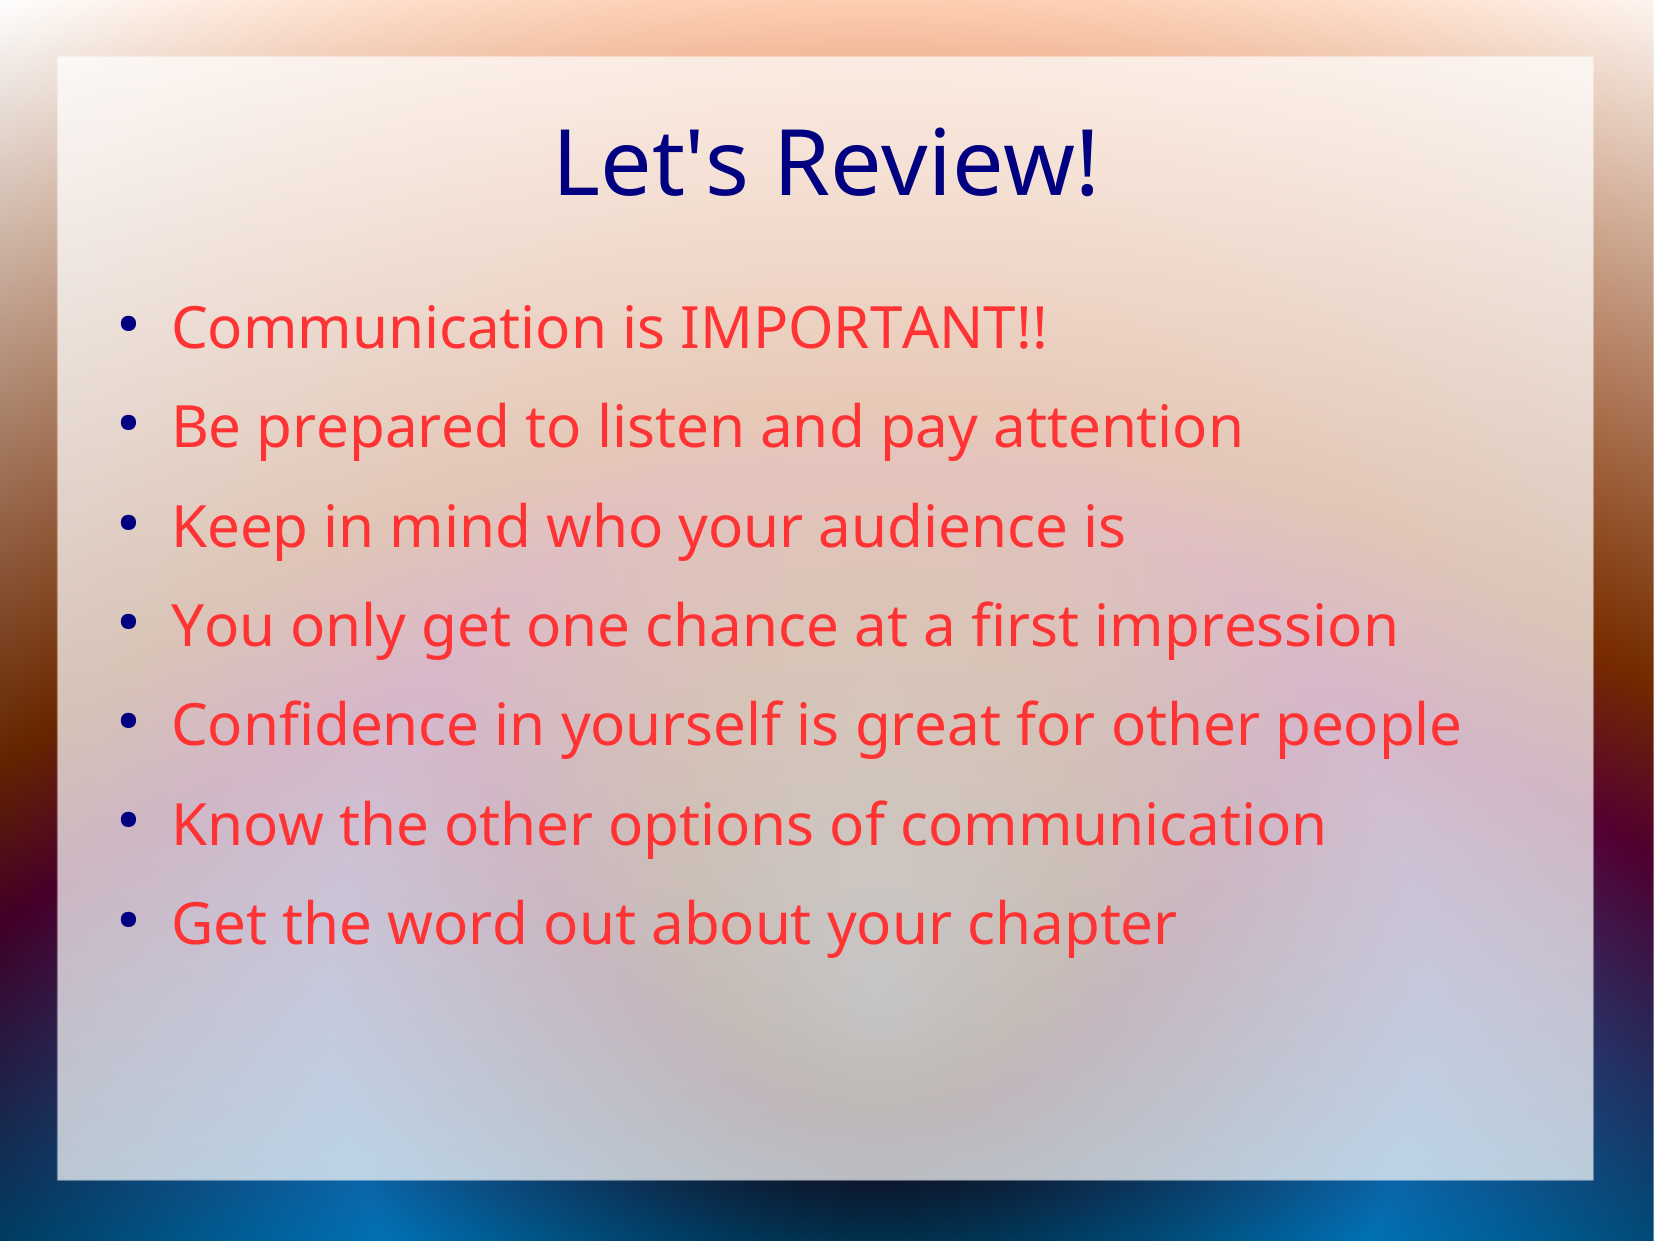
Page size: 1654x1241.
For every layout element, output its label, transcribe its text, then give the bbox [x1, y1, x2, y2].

list Communication is IMPORTANT!! Be prepared to listen and pay attention Keep in mind who your audience is You only get one chance at a first impression Confidence in yourself is great for other people Know the other options of communication Get the word out about your chapter [82, 290, 1571, 1038]
title Let's Review! [82, 62, 1571, 256]
